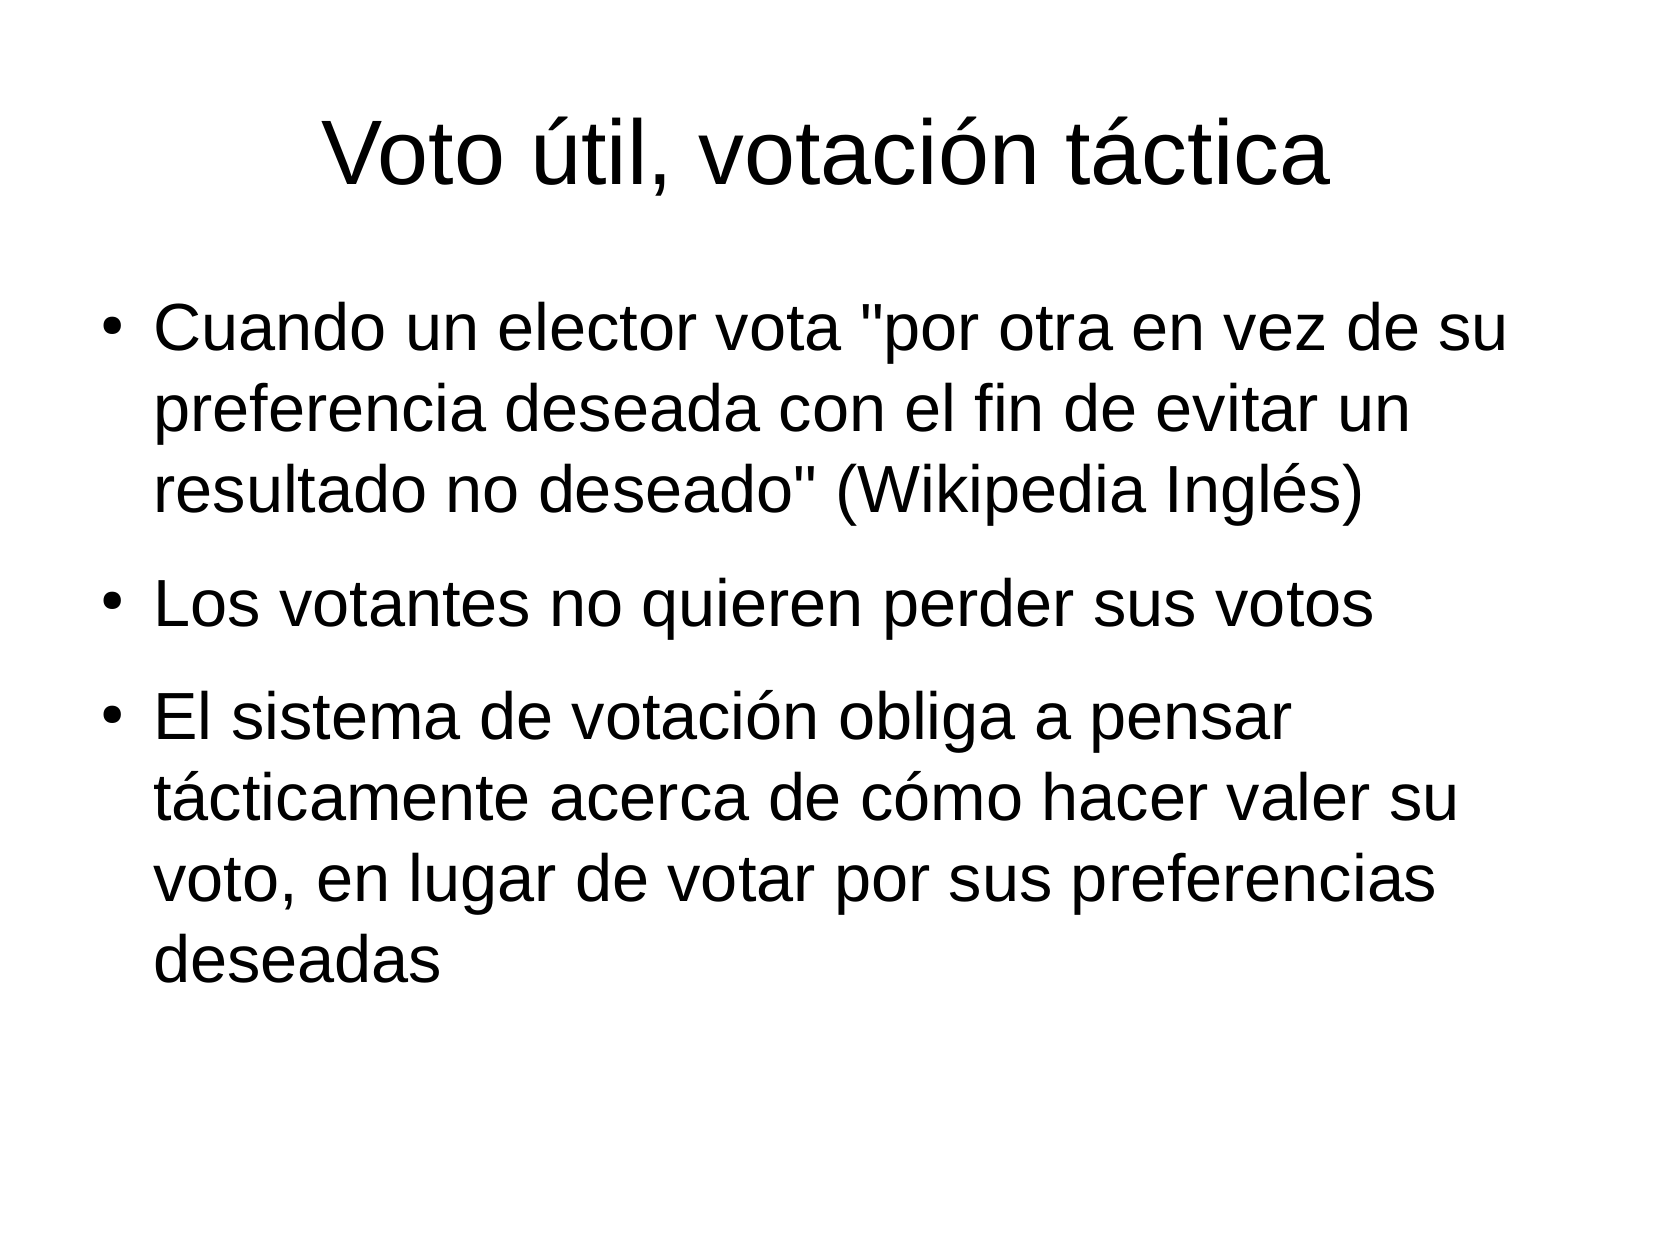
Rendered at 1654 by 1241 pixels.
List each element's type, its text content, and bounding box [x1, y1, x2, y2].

list Cuando un elector vota "por otra en vez de su preferencia deseada con el fin de evitar un resultado no deseado" (Wikipedia Inglés) Los votantes no quieren perder sus votos El sistema de votación obliga a pensar tácticamente acerca de cómo hacer valer su voto, en lugar de votar por sus preferencias deseadas [82, 290, 1571, 1109]
title Voto útil, votación táctica [82, 49, 1571, 257]
